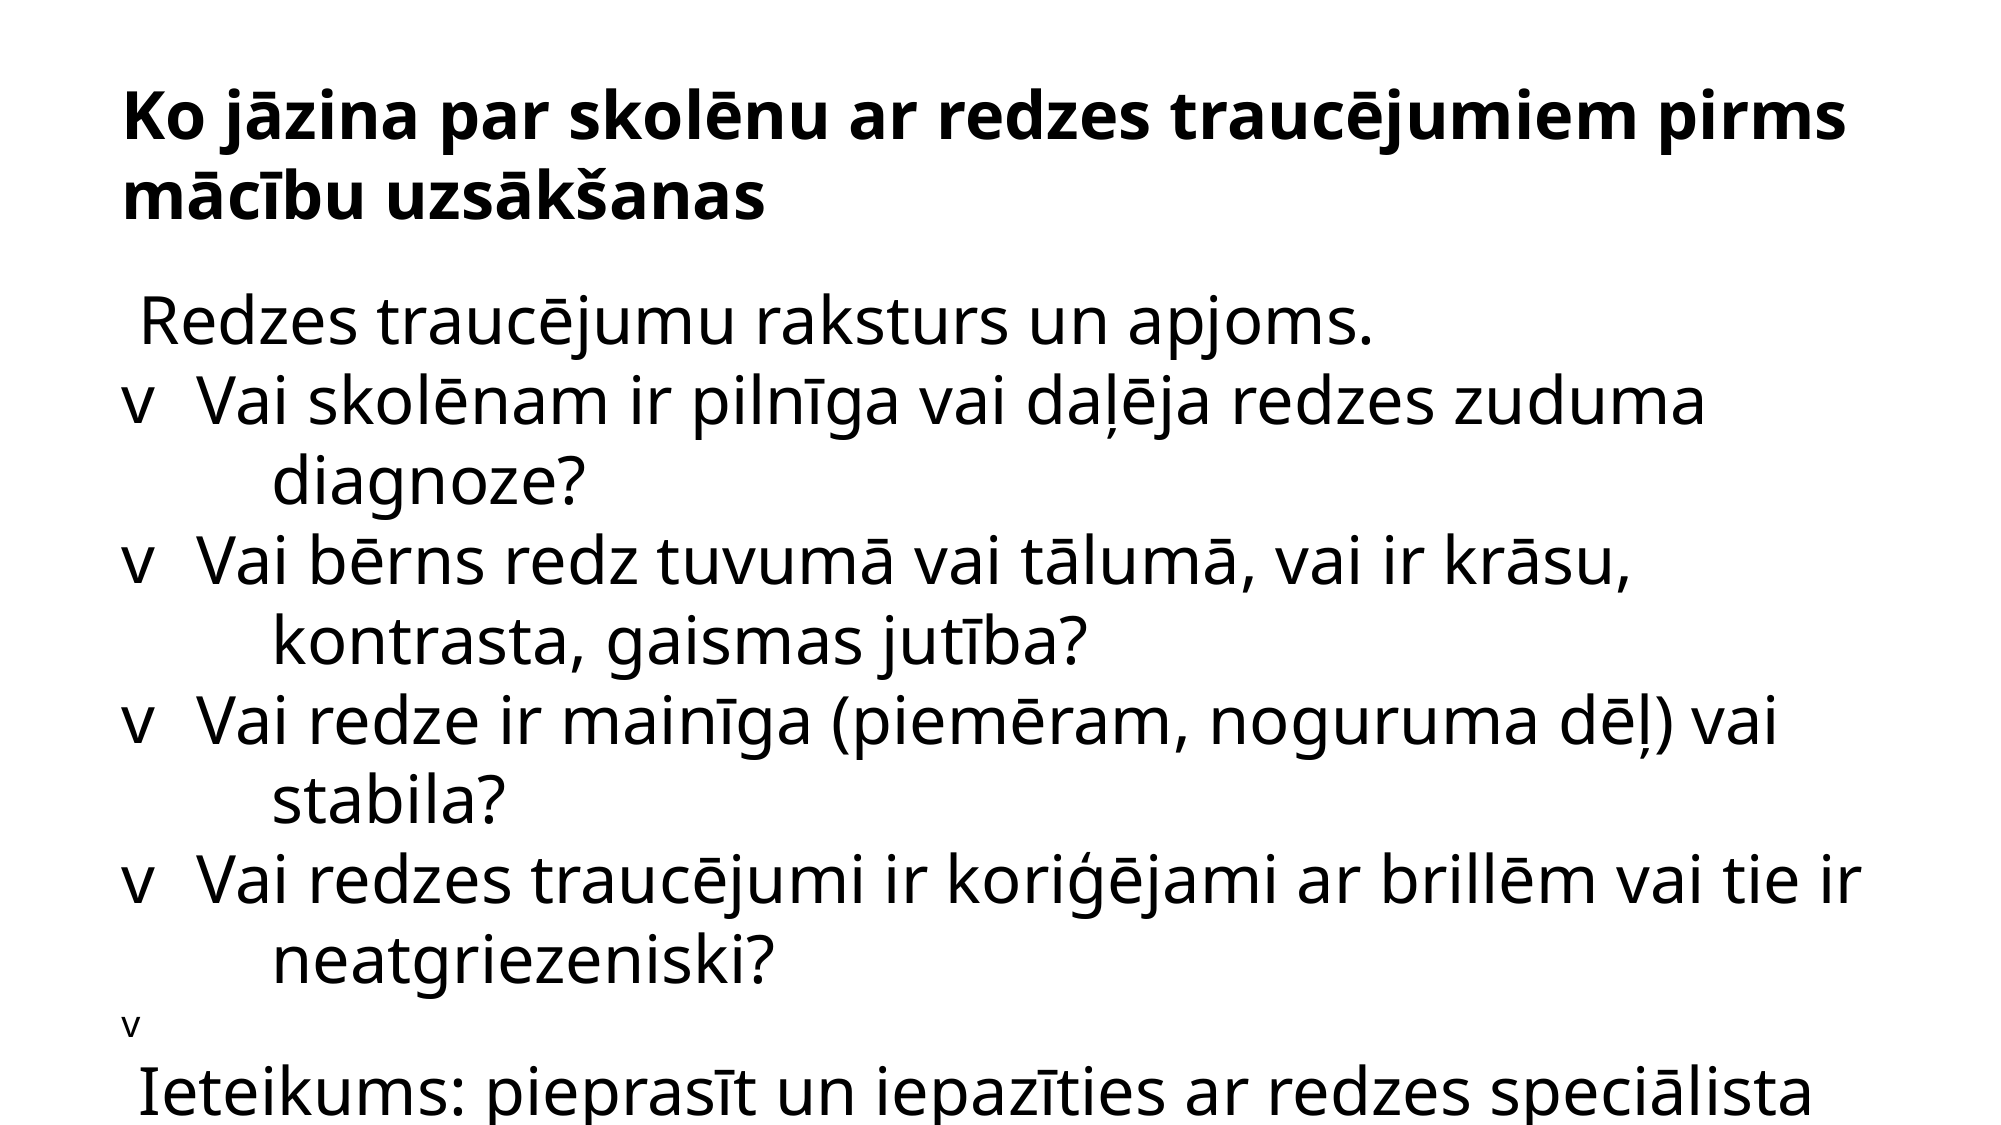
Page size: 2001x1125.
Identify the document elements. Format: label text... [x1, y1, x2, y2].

text_box Ko jāzina par skolēnu ar redzes traucējumiem pirms mācību uzsākšanas Redzes traucējumu raksturs un apjoms. Vai skolēnam ir pilnīga vai daļēja redzes zuduma diagnoze? Vai bērns redz tuvumā vai tālumā, vai ir krāsu, kontrasta, gaismas jutība? Vai redze ir mainīga (piemēram, noguruma dēļ) vai stabila? Vai redzes traucējumi ir koriģējami ar brillēm vai tie ir neatgriezeniski? Ieteikums: pieprasīt un iepazīties ar redzes speciālista (oftalmologa) vai rehabilitācijas centra atzinumu/parakstu. [106, 65, 1894, 1060]
